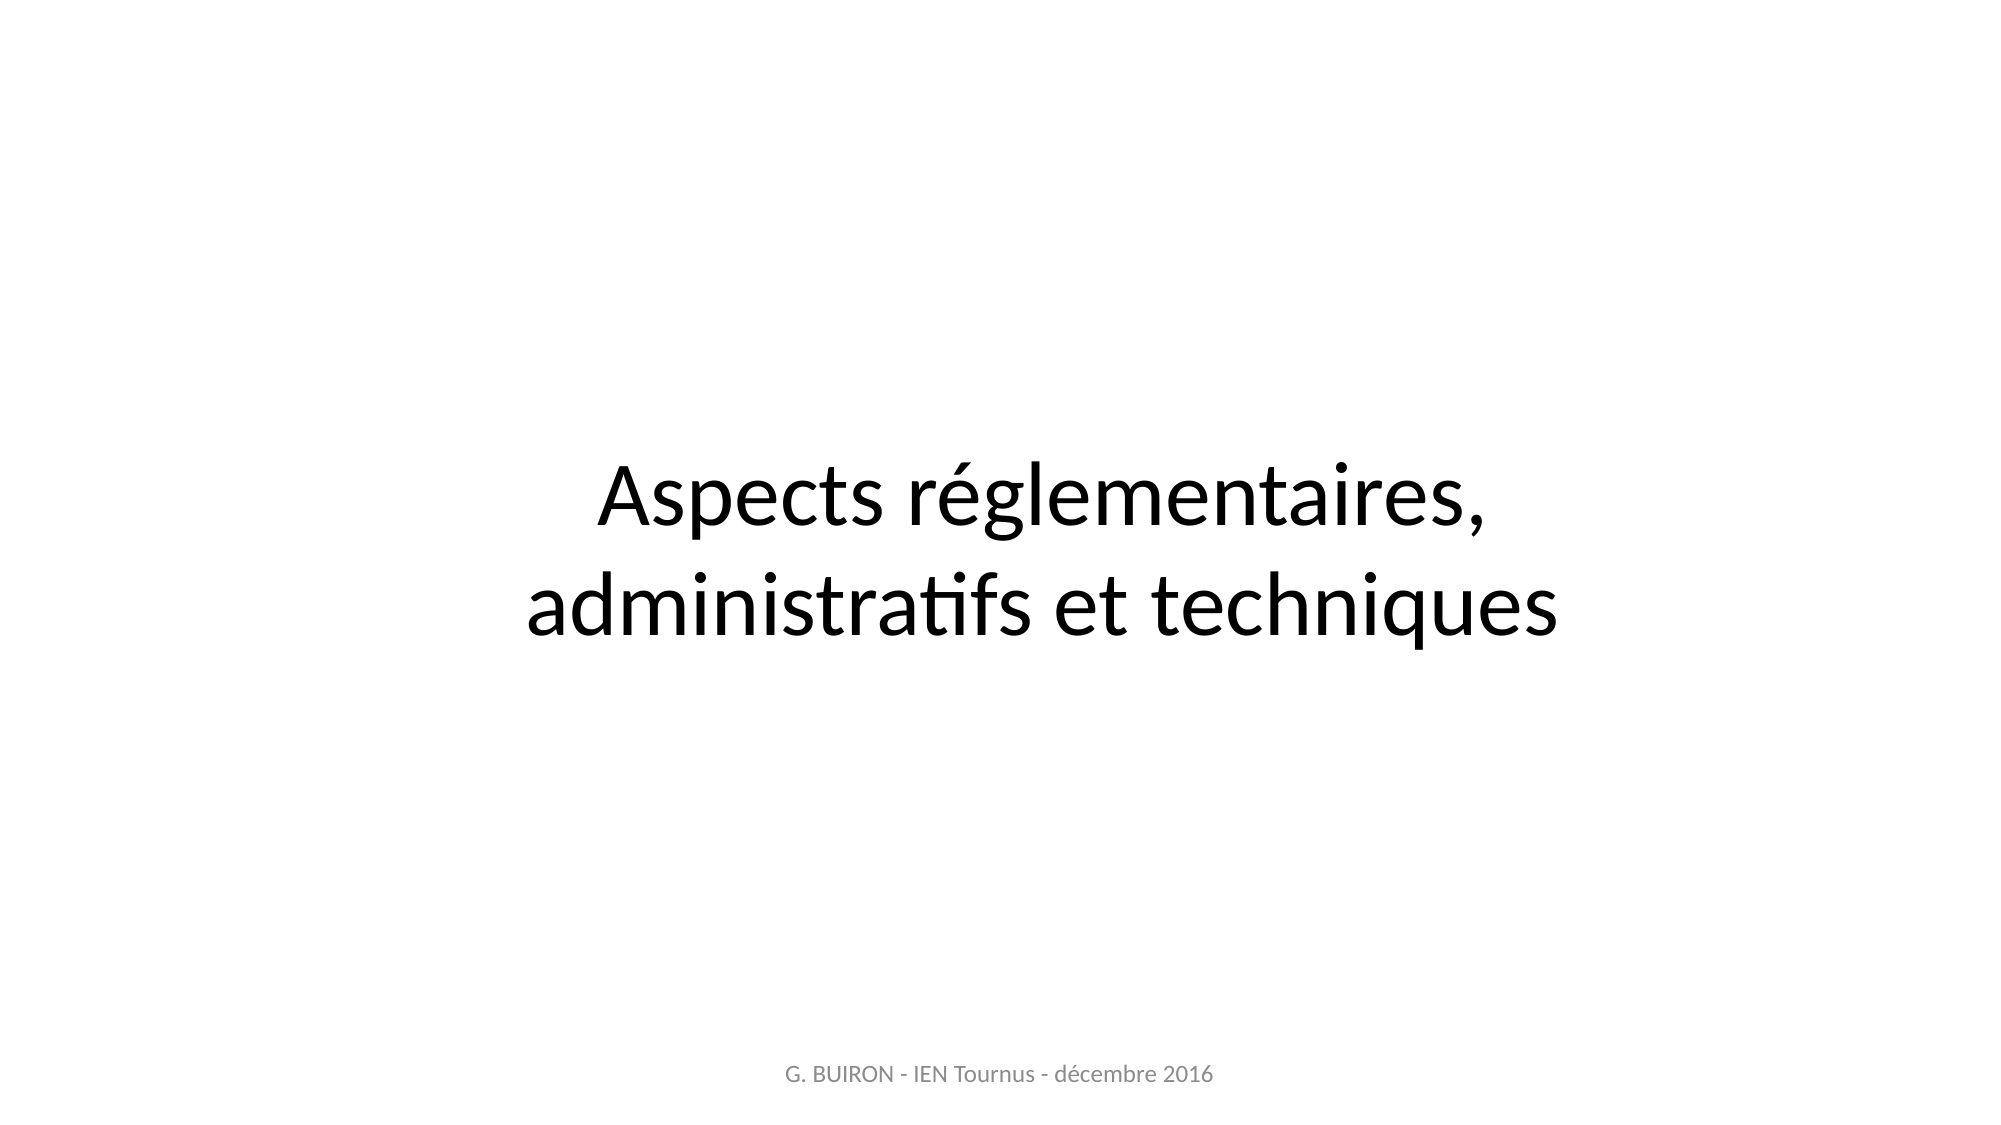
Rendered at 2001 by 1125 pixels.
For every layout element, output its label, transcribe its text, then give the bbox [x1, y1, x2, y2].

text_box Aspects réglementaires, administratifs et techniques [349, 426, 1737, 661]
footer G. BUIRON - IEN Tournus - décembre 2016 [662, 1042, 1338, 1103]
